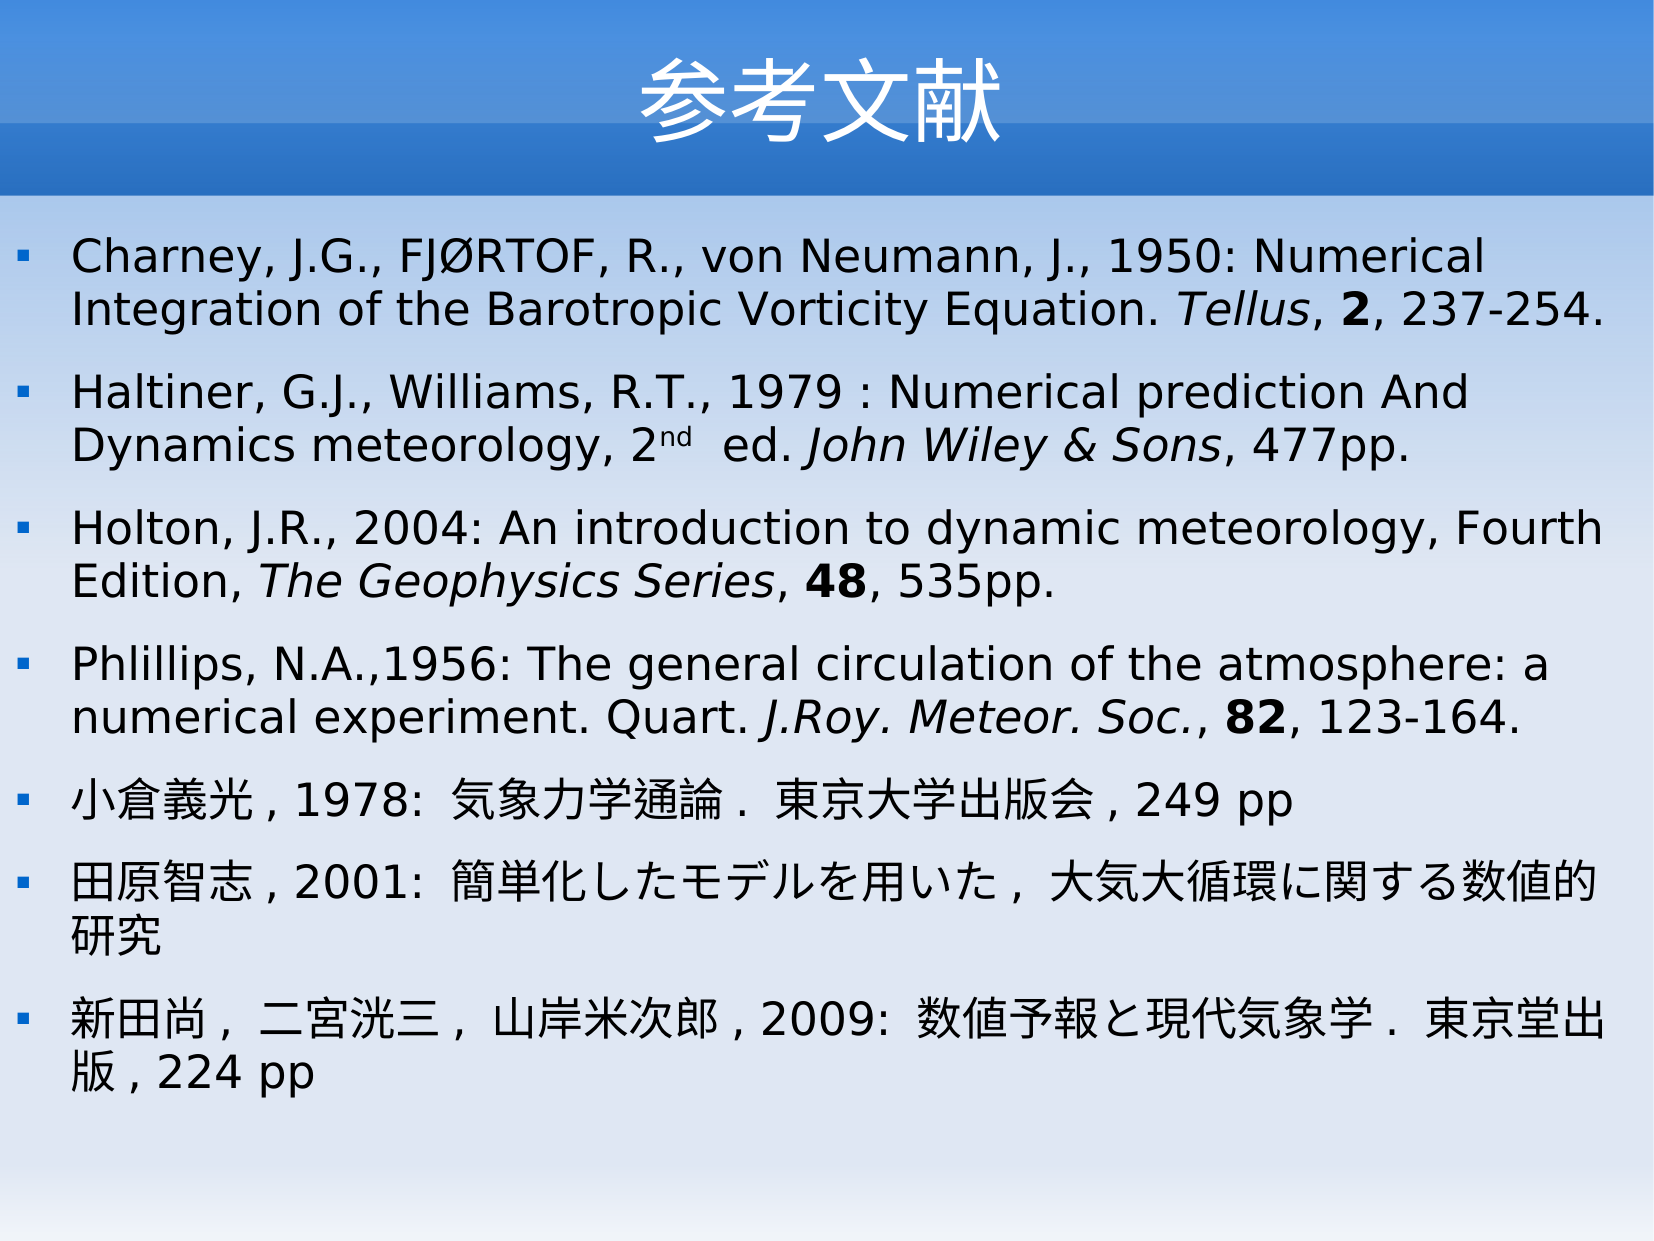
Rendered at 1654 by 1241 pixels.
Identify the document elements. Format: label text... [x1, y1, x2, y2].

list Charney, J.G., FJØRTOF, R., von Neumann, J., 1950: Numerical Integration of the Barotropic Vorticity Equation. Tellus, 2, 237-254. Haltiner, G.J., Williams, R.T., 1979 : Numerical prediction And Dynamics meteorology, 2nd ed. John Wiley & Sons, 477pp. Holton, J.R., 2004: An introduction to dynamic meteorology, Fourth Edition, The Geophysics Series, 48, 535pp. Phlillips, N.A.,1956: The general circulation of the atmosphere: a numerical experiment. Quart. J.Roy. Meteor. Soc., 82, 123-164. 小倉義光, 1978: 気象力学通論. 東京大学出版会, 249 pp 田原智志, 2001: 簡単化したモデルを用いた, 大気大循環に関する数値的研究 新田尚, 二宮洸三, 山岸米次郎, 2009: 数値予報と現代気象学. 東京堂出版, 224 pp [0, 229, 1625, 1189]
title 参考文献 [76, 7, 1565, 200]
picture [0, 0, 1654, 1241]
